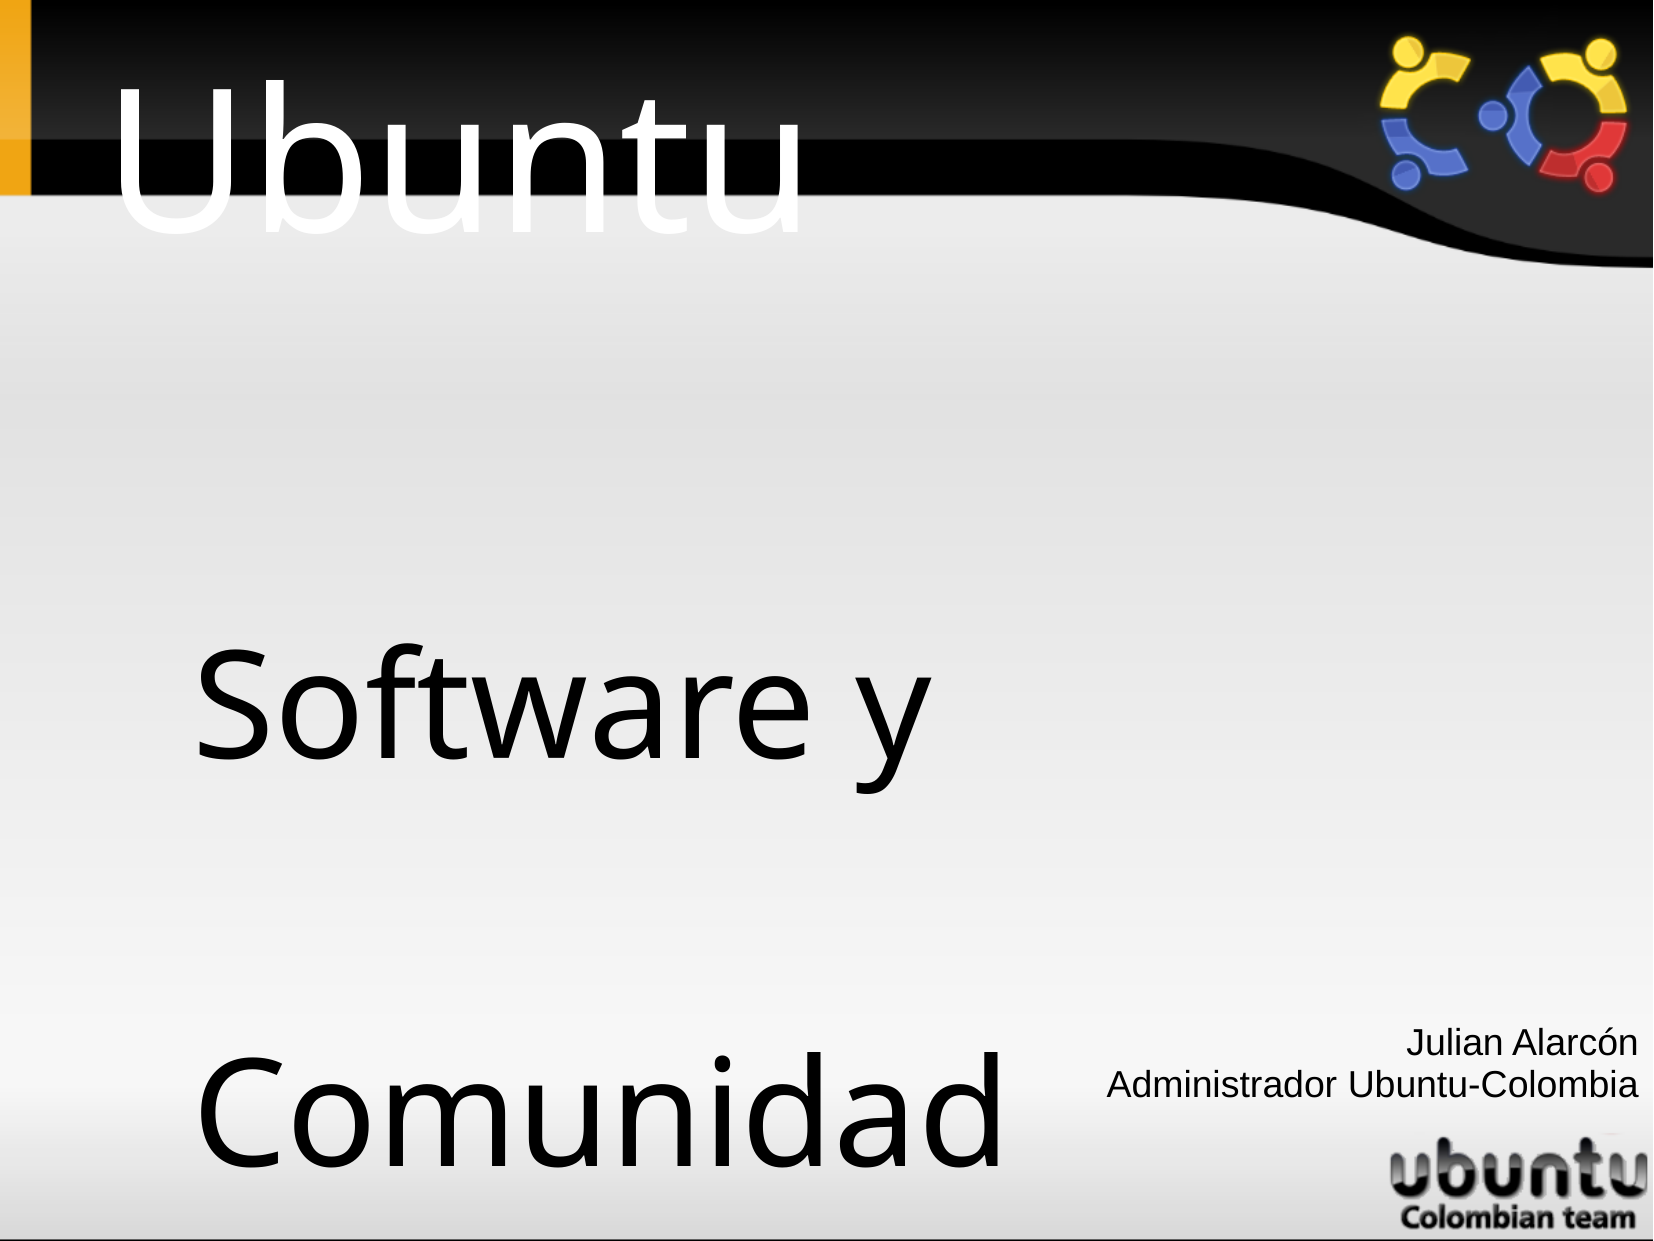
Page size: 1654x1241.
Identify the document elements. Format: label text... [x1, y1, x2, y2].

picture [0, 0, 1653, 1241]
text_box Julian Alarcón Administrador Ubuntu-Colombia [1062, 1014, 1654, 1182]
text_box Software y Comunidad [177, 590, 1359, 902]
text_box Ubuntu [88, 11, 662, 225]
